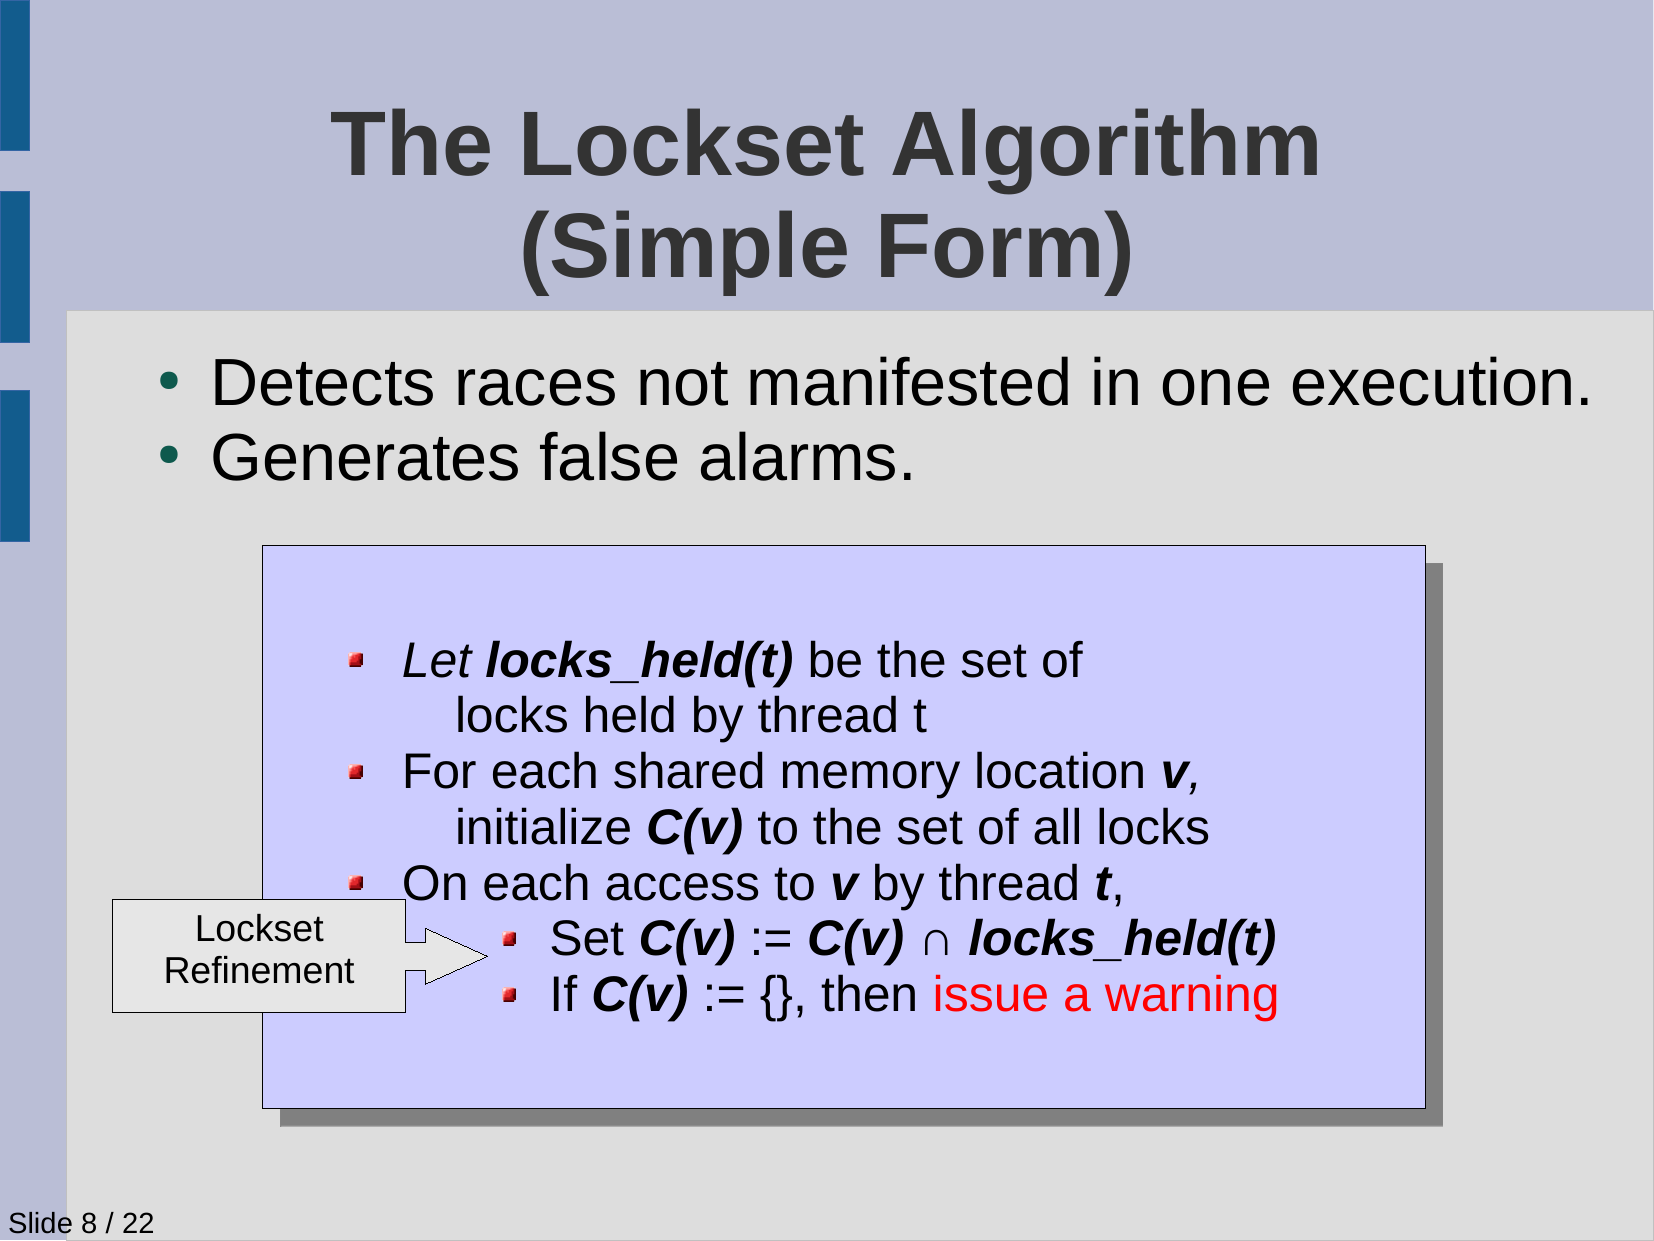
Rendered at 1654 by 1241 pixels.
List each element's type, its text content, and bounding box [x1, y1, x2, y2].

text_box Let locks_held(t) be the set of locks held by thread t For each shared memory location v, initialize C(v) to the set of all locks On each access to v by thread t, Set C(v) := C(v) ∩ locks_held(t) If C(v) := {}, then issue a warning [262, 545, 1426, 1109]
text_box Lockset Refinement [112, 899, 488, 1013]
picture [502, 931, 516, 946]
picture [348, 764, 363, 779]
picture [348, 652, 363, 667]
picture [348, 875, 363, 890]
picture [502, 987, 516, 1002]
